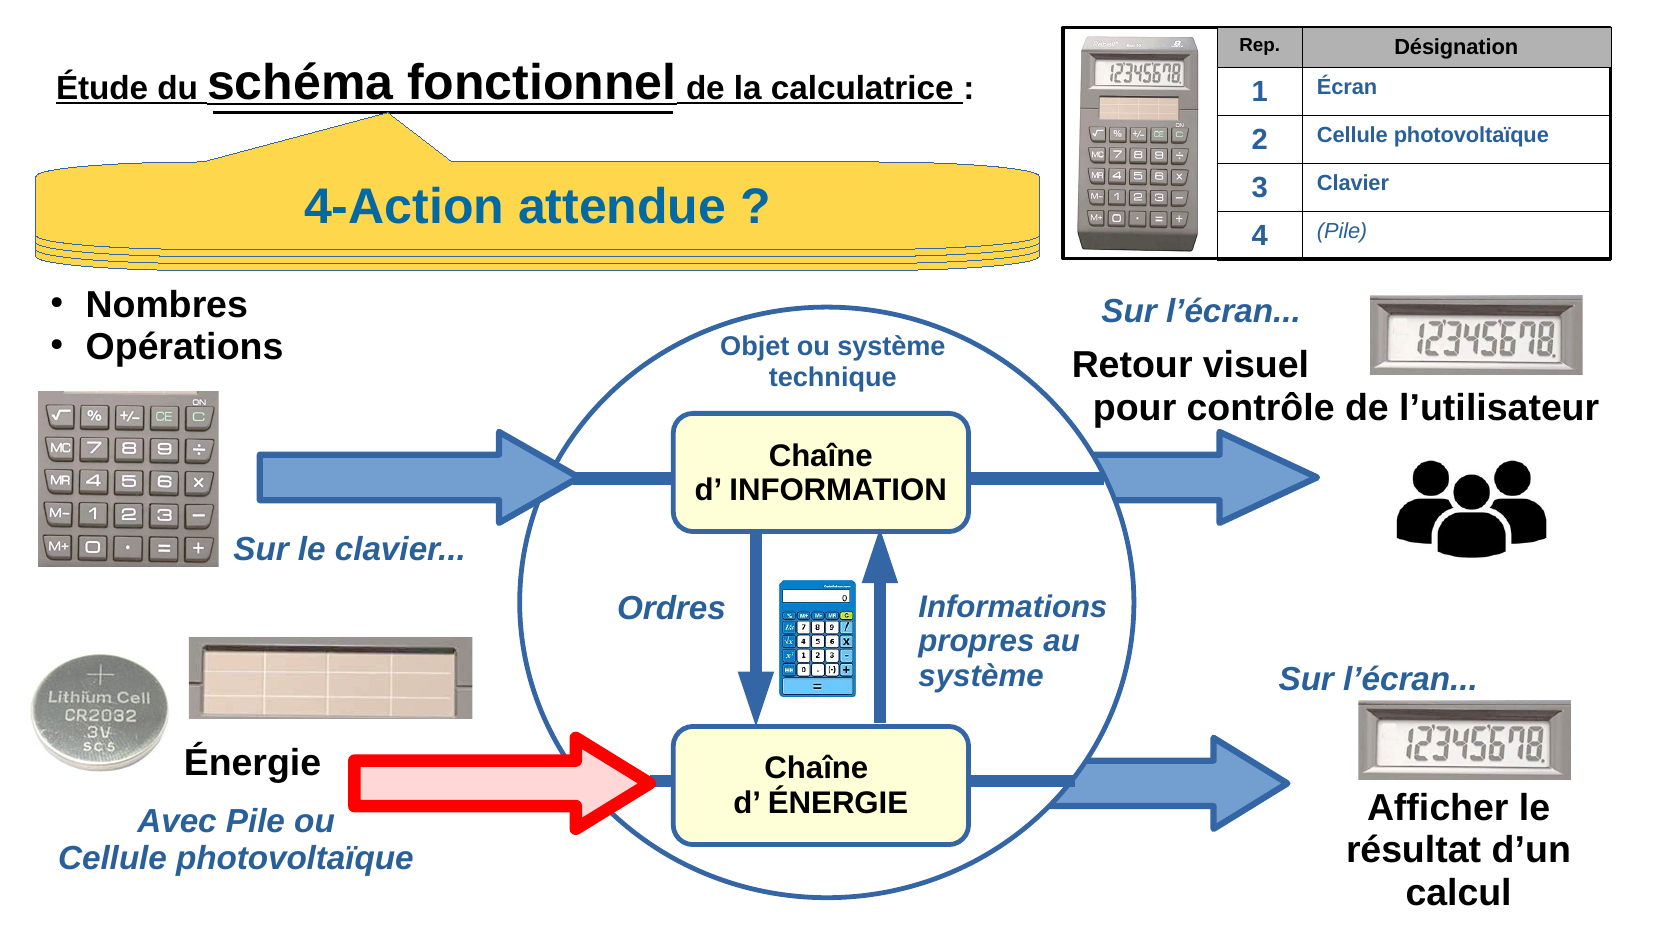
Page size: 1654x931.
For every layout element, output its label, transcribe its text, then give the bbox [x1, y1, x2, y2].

text_box Énergie [126, 734, 378, 792]
text_box Avec Pile ou Cellule photovoltaïque [35, 795, 438, 898]
table_cell 2 [1218, 116, 1302, 163]
table_cell (Pile) [1303, 212, 1611, 260]
table_cell Cellule photovoltaïque [1303, 116, 1611, 163]
picture [1393, 457, 1548, 560]
text_box Nombres Opérations [35, 275, 485, 378]
table_cell 3 [1218, 164, 1302, 211]
text_box Sur le clavier... [218, 522, 497, 579]
table_cell Clavier [1303, 164, 1611, 211]
text_box Chaîne d’ INFORMATION [673, 413, 969, 532]
text_box 2-Alimentation nécessaire au système ? [35, 243, 1040, 264]
text_box 1-Information entrant dans le système ? [35, 250, 1040, 271]
picture [38, 391, 219, 567]
table_header Rep. [1218, 28, 1302, 67]
text_box Sur l’écran... [1086, 285, 1347, 342]
picture [1358, 700, 1571, 780]
picture [188, 637, 473, 719]
text_box Étude du schéma fonctionnel de la calculatrice : [41, 47, 1028, 155]
picture [1370, 295, 1583, 375]
text_box [259, 335, 1318, 898]
table_header Désignation [1303, 28, 1611, 67]
picture [1075, 35, 1199, 253]
table_cell Écran [1303, 68, 1611, 115]
text_box 4-Action attendue ? [35, 112, 1040, 250]
text_box Informations propres au système [903, 581, 1134, 704]
text_box 3-Information vers l’utilisateur ? [35, 236, 1040, 257]
text_box Objet ou système technique [696, 321, 969, 402]
text_box Ordres [602, 581, 745, 638]
text_box Sur l’écran... [1263, 652, 1524, 709]
table_cell 1 [1218, 68, 1302, 115]
picture [779, 580, 785, 589]
text_box Chaîne d’ ÉNERGIE [673, 726, 969, 845]
text_box Afficher le résultat d’un calcul [1299, 779, 1619, 921]
table_cell 4 [1218, 212, 1302, 260]
text_box Retour visuel pour contrôle de l’utilisateur [1057, 336, 1636, 436]
picture [25, 649, 175, 773]
text_box [733, 307, 920, 321]
picture [779, 580, 856, 697]
